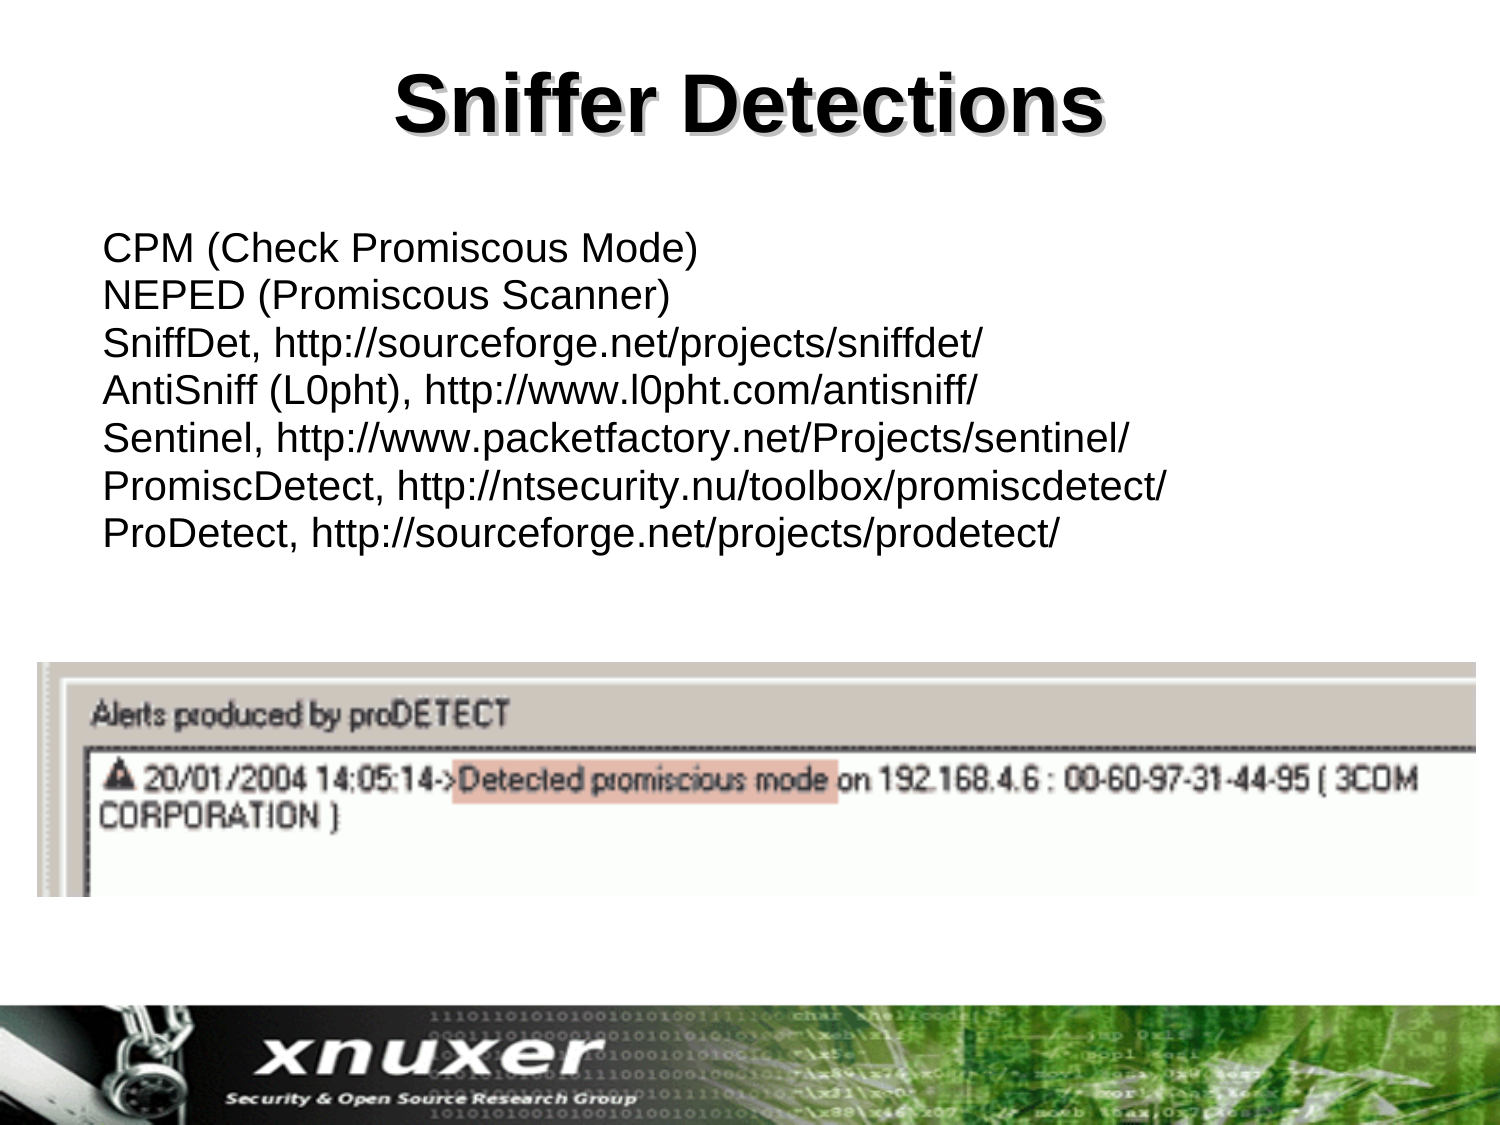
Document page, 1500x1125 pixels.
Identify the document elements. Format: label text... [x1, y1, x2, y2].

picture [0, 0, 1500, 1125]
title Sniffer Detections [75, 45, 1426, 163]
list CPM (Check Promiscous Mode) NEPED (Promiscous Scanner) SniffDet, http://sourceforge.net/projects/sniffdet/ AntiSniff (L0pht), http://www.l0pht.com/antisniff/ Sentinel, http://www.packetfactory.net/Projects/sentinel/ PromiscDetect, http://ntsecurity.nu/toolbox/promiscdetect/ ProDetect, http://sourceforge.net/projects/prodetect/ [87, 224, 1438, 662]
